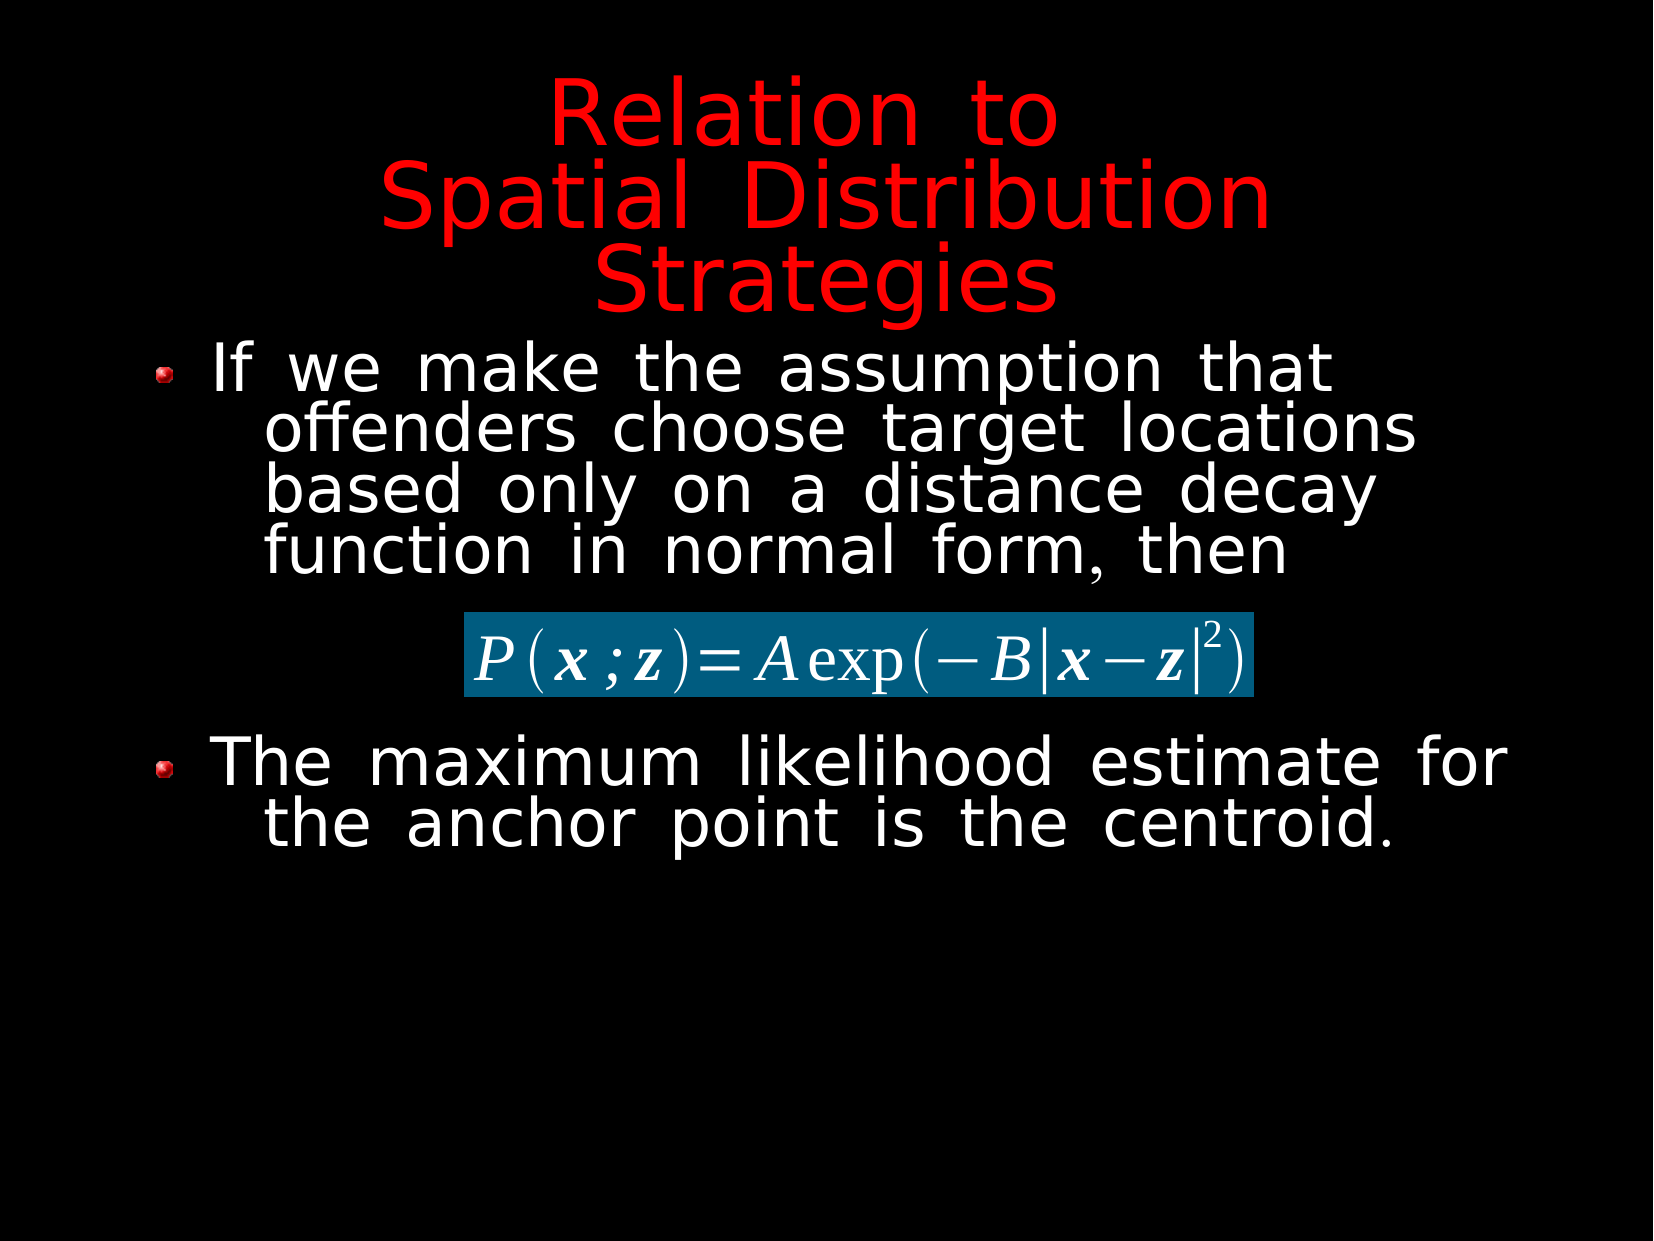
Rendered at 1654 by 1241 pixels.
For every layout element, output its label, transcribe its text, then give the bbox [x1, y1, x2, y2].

chart [463, 611, 1255, 698]
list If we make the assumption that offenders choose target locations based only on a distance decay function in normal form, then The maximum likelihood estimate for the anchor point is the centroid. [121, 344, 1533, 1127]
title Relation to Spatial Distribution Strategies [121, 100, 1533, 313]
